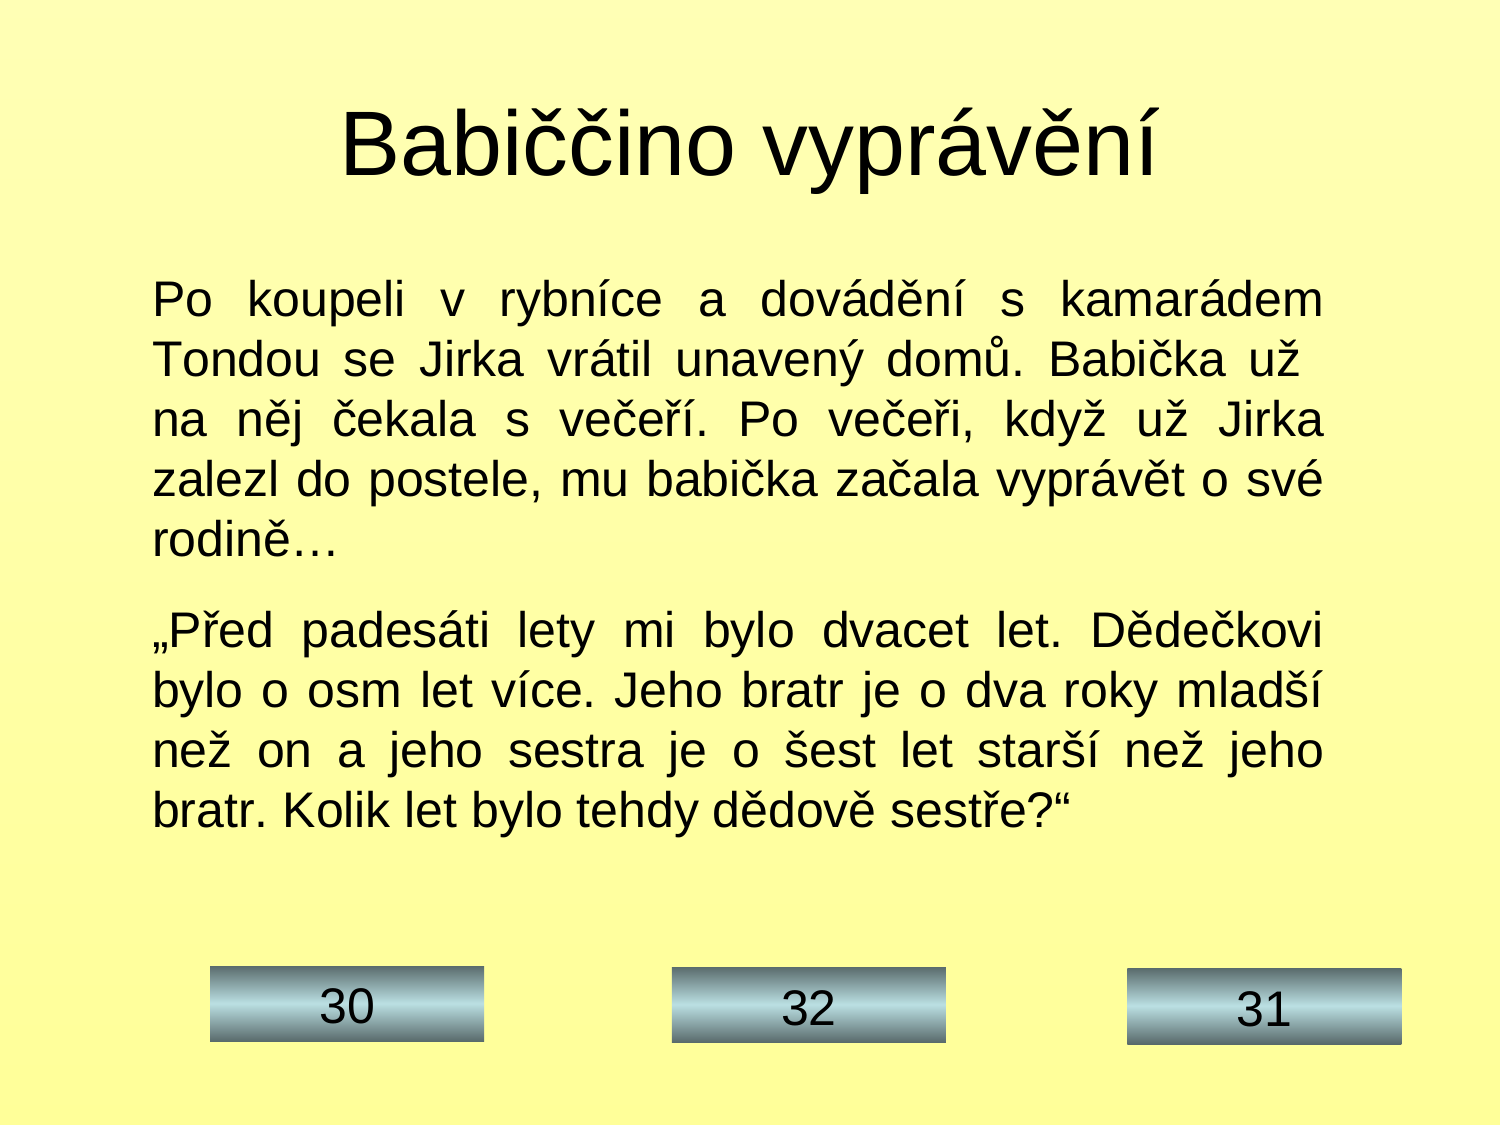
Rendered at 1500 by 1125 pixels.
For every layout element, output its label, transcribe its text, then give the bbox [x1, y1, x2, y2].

text_box Po koupeli v rybníce a dovádění s kamarádem Tondou se Jirka vrátil unavený domů. Babička už na něj čekala s večeří. Po večeři, když už Jirka zalezl do postele, mu babička začala vyprávět o své rodině… „Před padesáti lety mi bylo dvacet let. Dědečkovi bylo o osm let více. Jeho bratr je o dva roky mladší než on a jeho sestra je o šest let starší než jeho bratr. Kolik let bylo tehdy dědově sestře?“ [137, 258, 1340, 846]
title Babiččino vyprávění [75, 45, 1426, 233]
text_box 30 [210, 966, 485, 1042]
text_box 31 [1127, 968, 1402, 1045]
text_box 32 [671, 967, 946, 1043]
